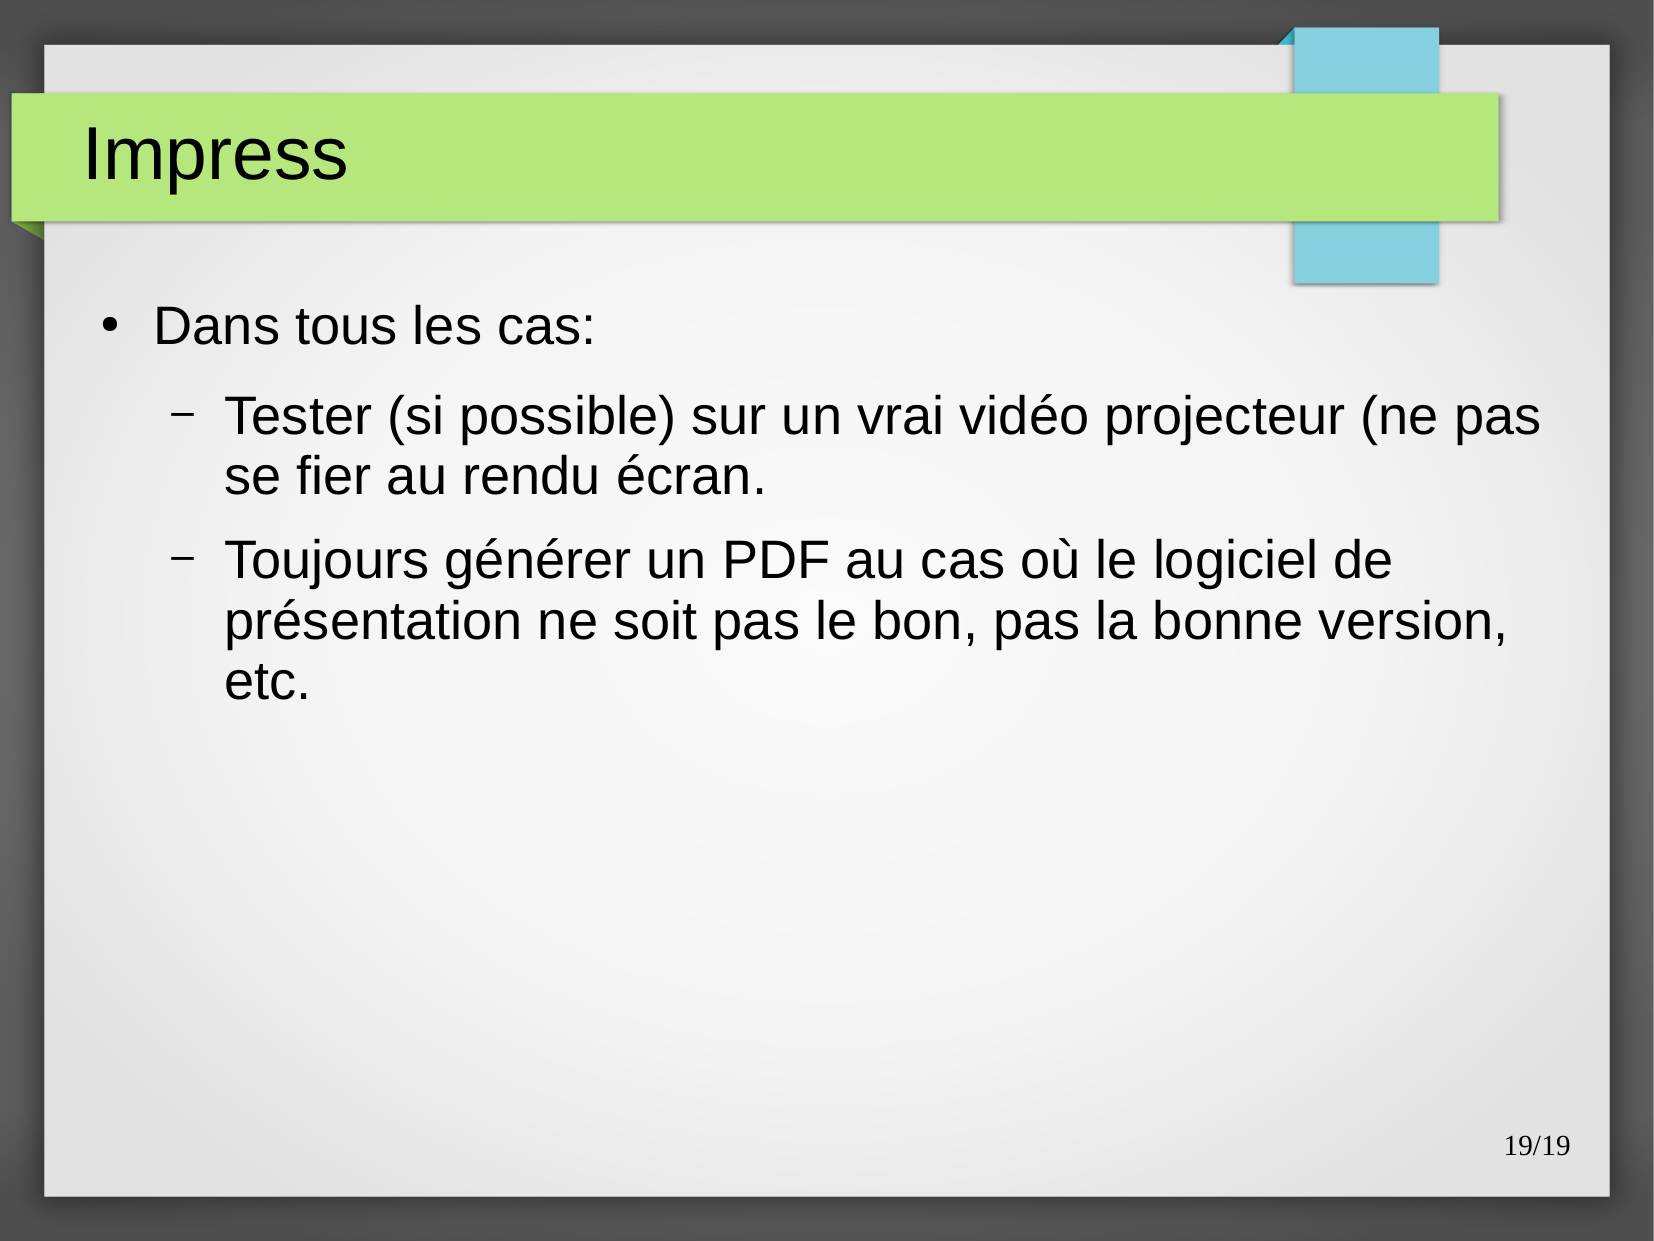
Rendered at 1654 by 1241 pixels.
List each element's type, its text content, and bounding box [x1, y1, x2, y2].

title Impress [82, 94, 1264, 213]
list Dans tous les cas: Tester (si possible) sur un vrai vidéo projecteur (ne pas se fier au rendu écran. Toujours générer un PDF au cas où le logiciel de présentation ne soit pas le bon, pas la bonne version, etc. [82, 295, 1571, 1015]
picture [0, 0, 1654, 1241]
